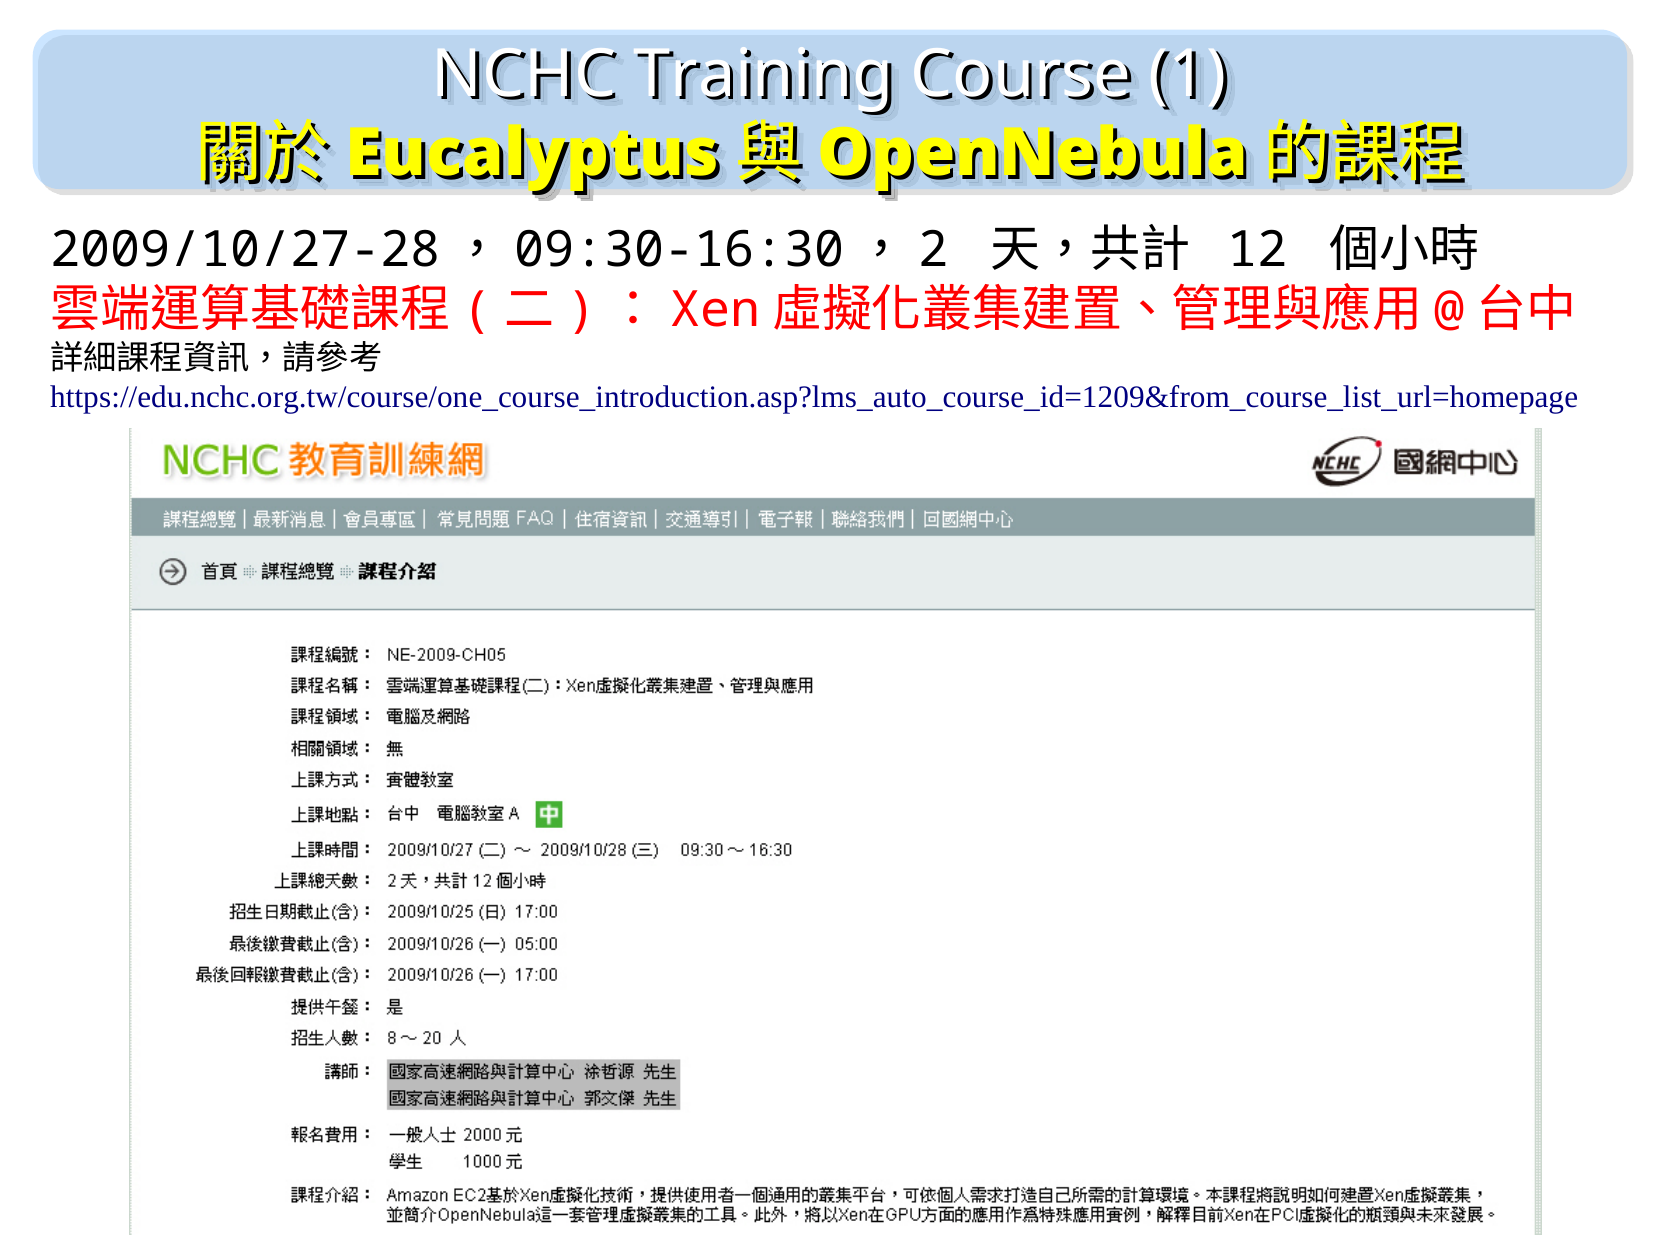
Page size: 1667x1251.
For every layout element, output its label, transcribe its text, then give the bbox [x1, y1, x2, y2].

picture [129, 428, 1542, 1235]
text_box NCHC Training Course (1) 關於Eucalyptus與OpenNebula的課程 [32, 29, 1628, 190]
text_box 2009/10/27-28，09:30-16:30，2 天，共計 12 個小時 雲端運算基礎課程(二)：Xen虛擬化叢集建置、管理與應用@台中 詳細課程資訊，請參考 https://edu.nchc.org.tw/course/one_course_introduction.asp?lms_auto_course_id=1209&from_course_list_url=homepage [29, 203, 1625, 428]
